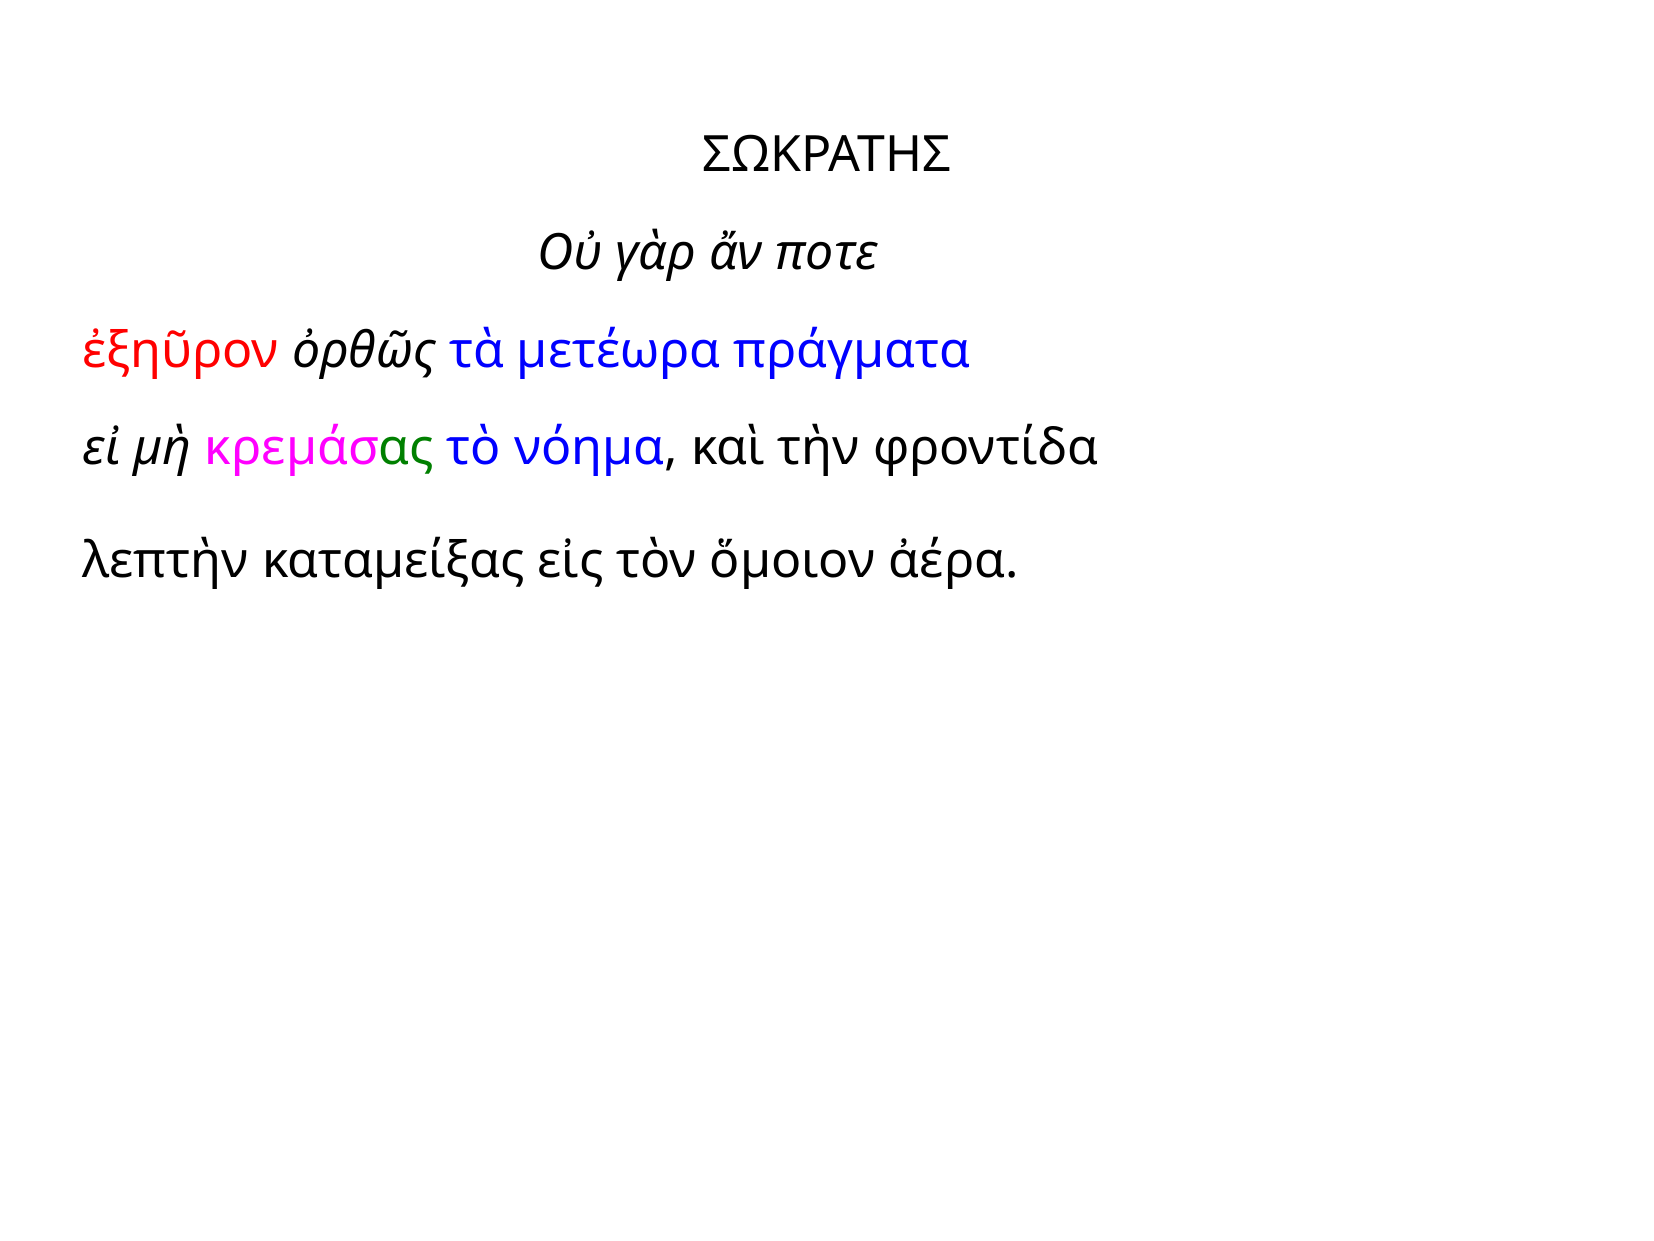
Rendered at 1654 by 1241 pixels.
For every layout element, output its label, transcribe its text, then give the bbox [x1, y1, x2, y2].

list ΣΩΚΡΑΤΗΣ Οὐ γὰρ ἄν ποτε ἐξηῦρον ὀρθῶς τὰ μετέωρα πράγματα εἰ μὴ κρεμάσας τὸ νόημα, καὶ τὴν φροντίδα λεπτὴν καταμείξας εἰς τὸν ὅμοιον ἀέρα. [82, 118, 1571, 1169]
